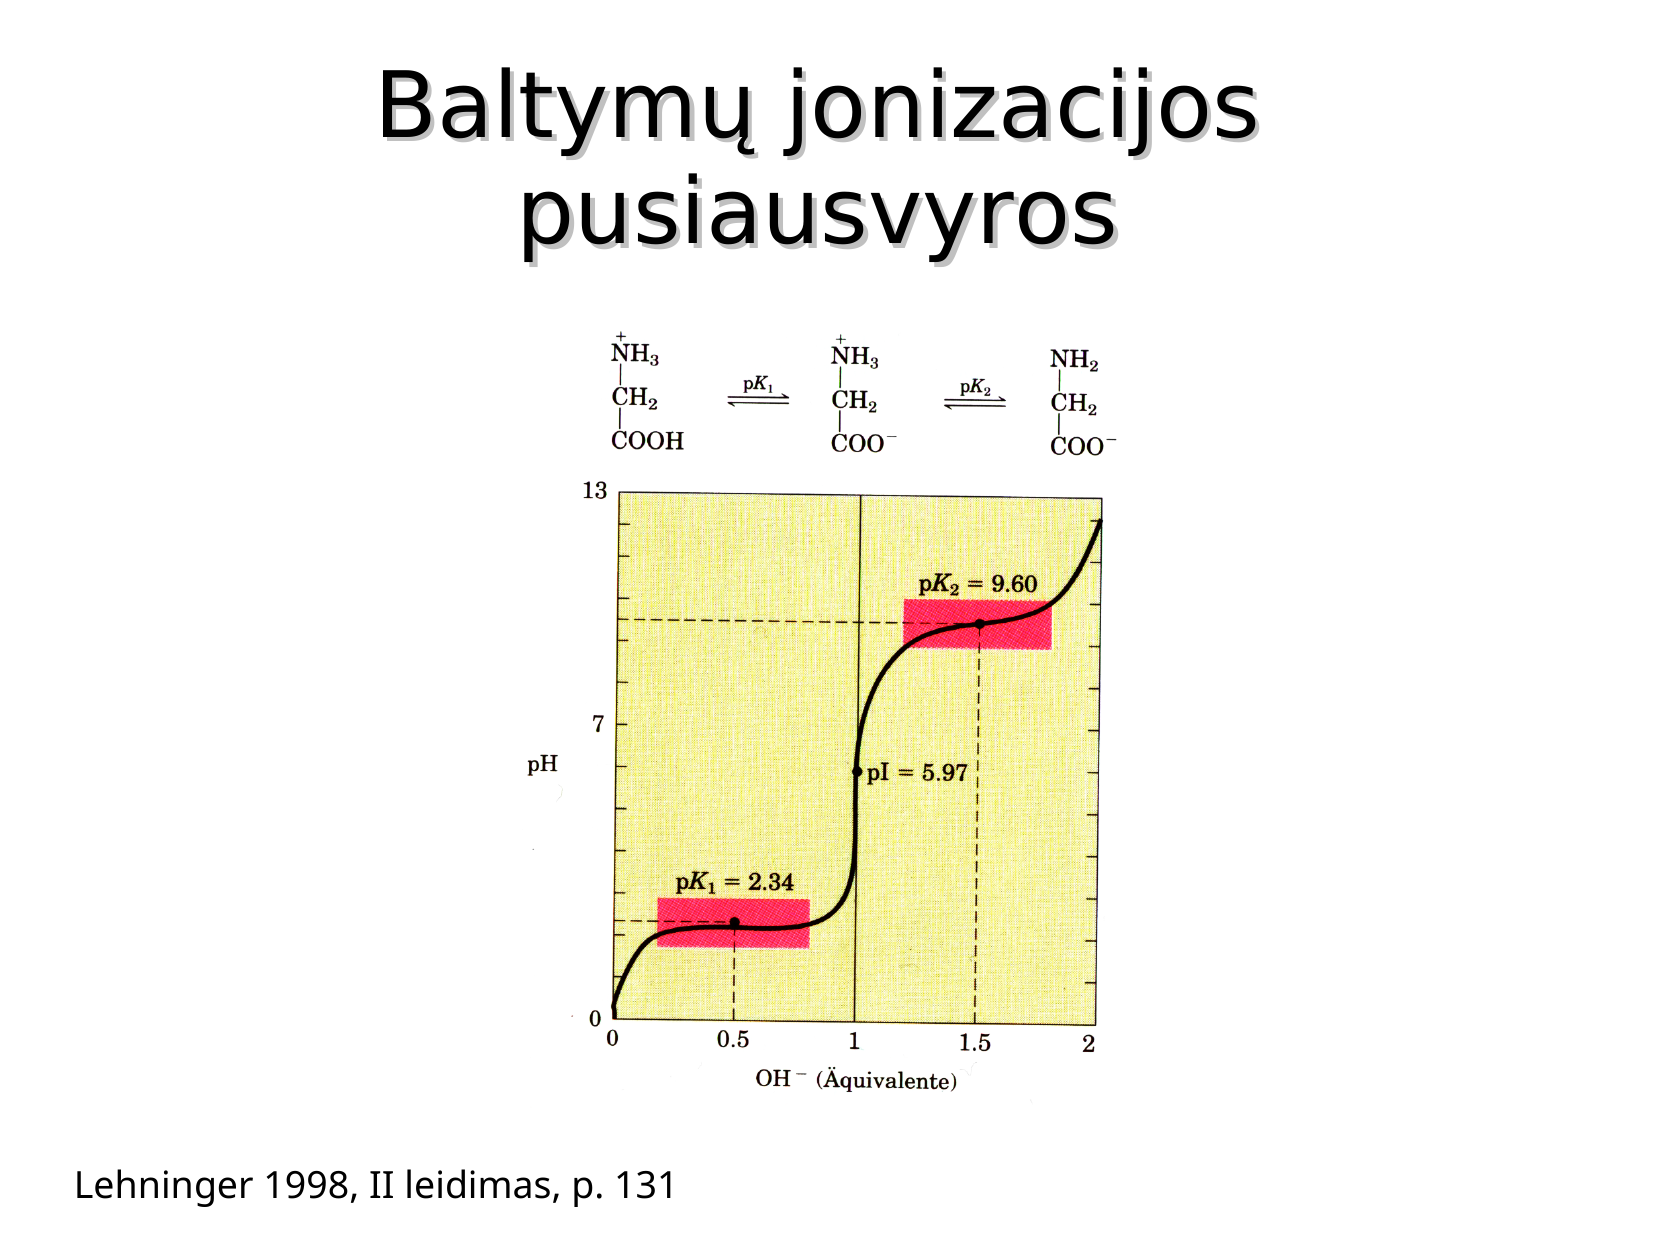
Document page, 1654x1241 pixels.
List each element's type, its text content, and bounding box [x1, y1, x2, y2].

text_box Lehninger 1998, II leidimas, p. 131 [59, 1151, 798, 1212]
title Baltymų jonizacijos pusiausvyros [73, 51, 1562, 266]
picture [516, 329, 1123, 1108]
